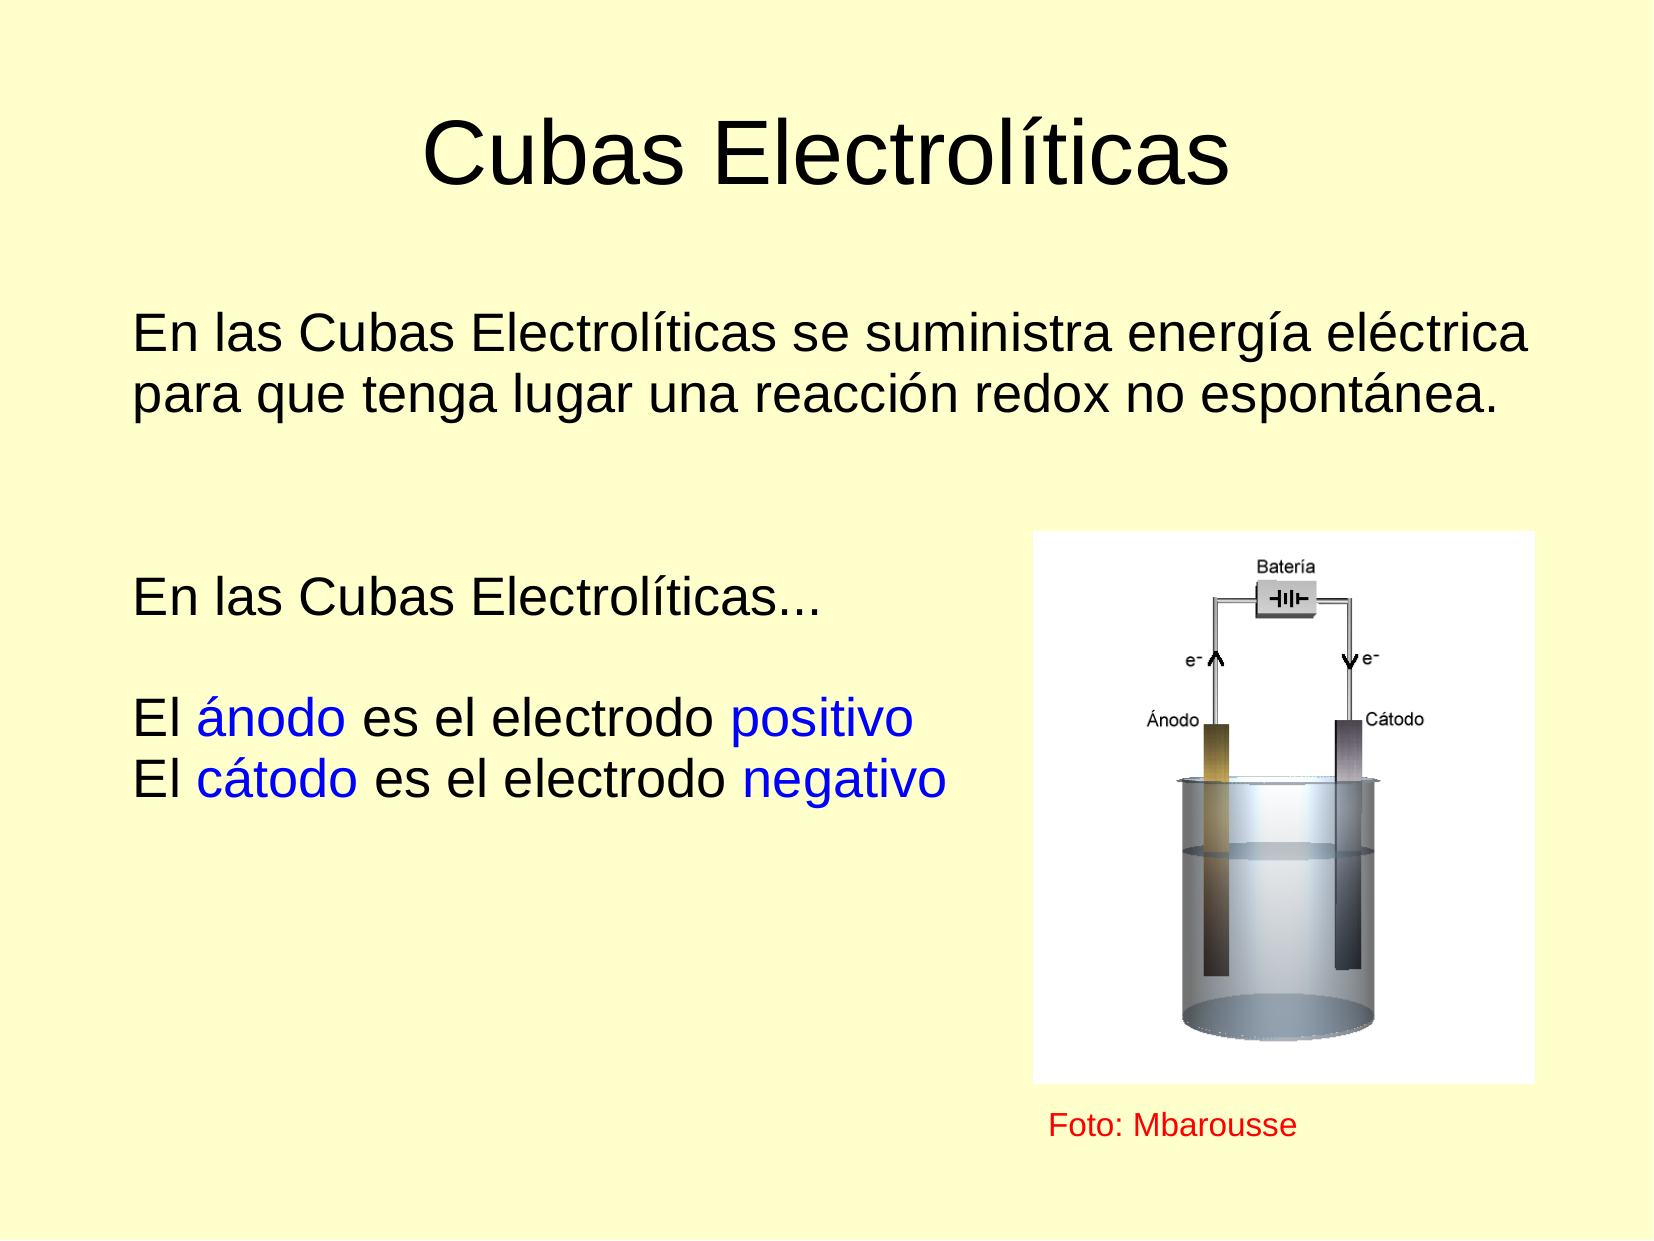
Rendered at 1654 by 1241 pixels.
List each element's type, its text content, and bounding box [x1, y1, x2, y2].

text_box En las Cubas Electrolíticas se suministra energía eléctrica para que tenga lugar una reacción redox no espontánea. [118, 295, 1565, 432]
title Cubas Electrolíticas [82, 49, 1571, 257]
text_box Foto: Mbarousse [1033, 1099, 1418, 1152]
text_box En las Cubas Electrolíticas... El ánodo es el electrodo positivo El cátodo es el electrodo negativo [118, 559, 975, 817]
picture [1033, 531, 1535, 1084]
